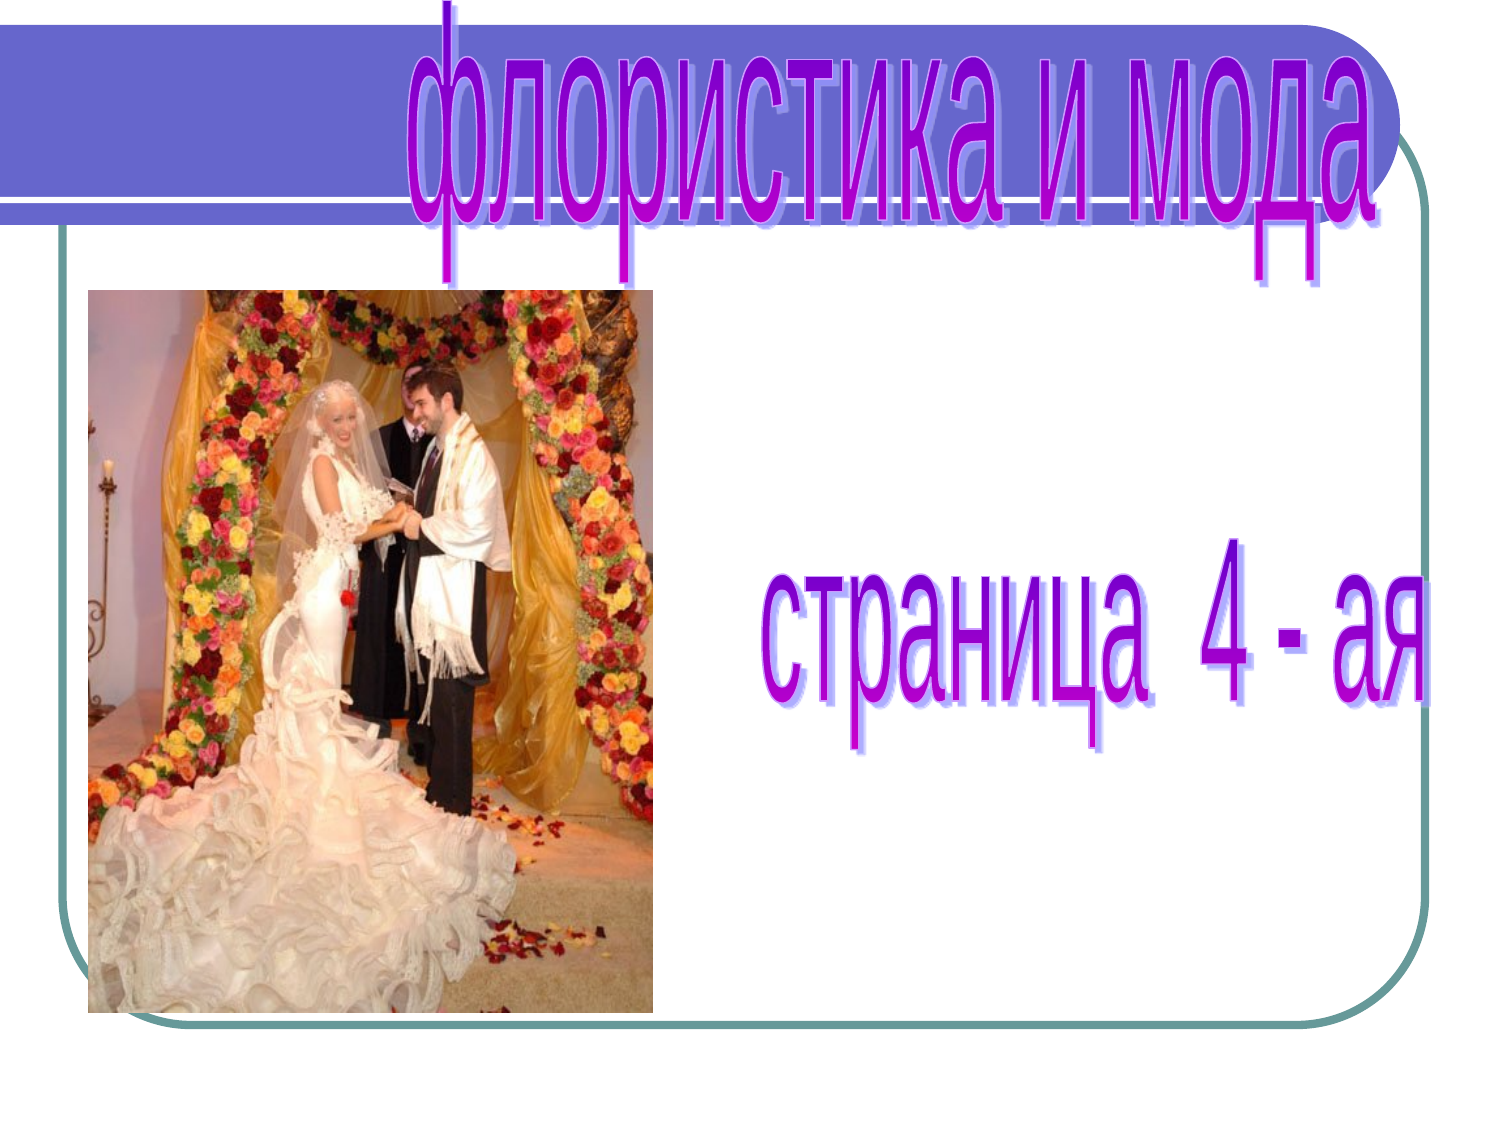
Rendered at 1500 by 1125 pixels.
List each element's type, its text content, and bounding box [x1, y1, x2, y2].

text_box страница 4 - ая [1052, 576, 1097, 748]
text_box флористика и мода [489, 59, 544, 224]
text_box страница 4 - ая [1102, 574, 1149, 704]
text_box флористика и мода [557, 56, 608, 224]
text_box страница 4 - ая [1278, 629, 1301, 648]
text_box флористика и мода [841, 59, 887, 221]
text_box страница 4 - ая [1001, 576, 1040, 701]
text_box флористика и мода [1200, 56, 1252, 224]
text_box страница 4 - ая [898, 574, 946, 704]
text_box флористика и мода [619, 56, 668, 284]
text_box страница 4 - ая [1201, 538, 1247, 701]
text_box флористика и мода [901, 59, 942, 221]
text_box страница 4 - ая [850, 574, 892, 750]
text_box флористика и мода [1254, 59, 1315, 281]
text_box страница 4 - ая [804, 576, 844, 701]
text_box флористика и мода [787, 59, 833, 221]
text_box флористика и мода [1320, 56, 1376, 224]
text_box страница 4 - ая [761, 574, 801, 704]
text_box флористика и мода [1040, 59, 1086, 221]
text_box страница 4 - ая [951, 576, 990, 701]
text_box флористика и мода [736, 56, 783, 224]
text_box флористика и мода [948, 56, 1004, 224]
picture [88, 290, 653, 1013]
text_box страница 4 - ая [1333, 574, 1424, 704]
text_box флористика и мода [1130, 59, 1190, 221]
text_box флористика и мода [407, 0, 487, 284]
text_box флористика и мода [679, 59, 725, 221]
